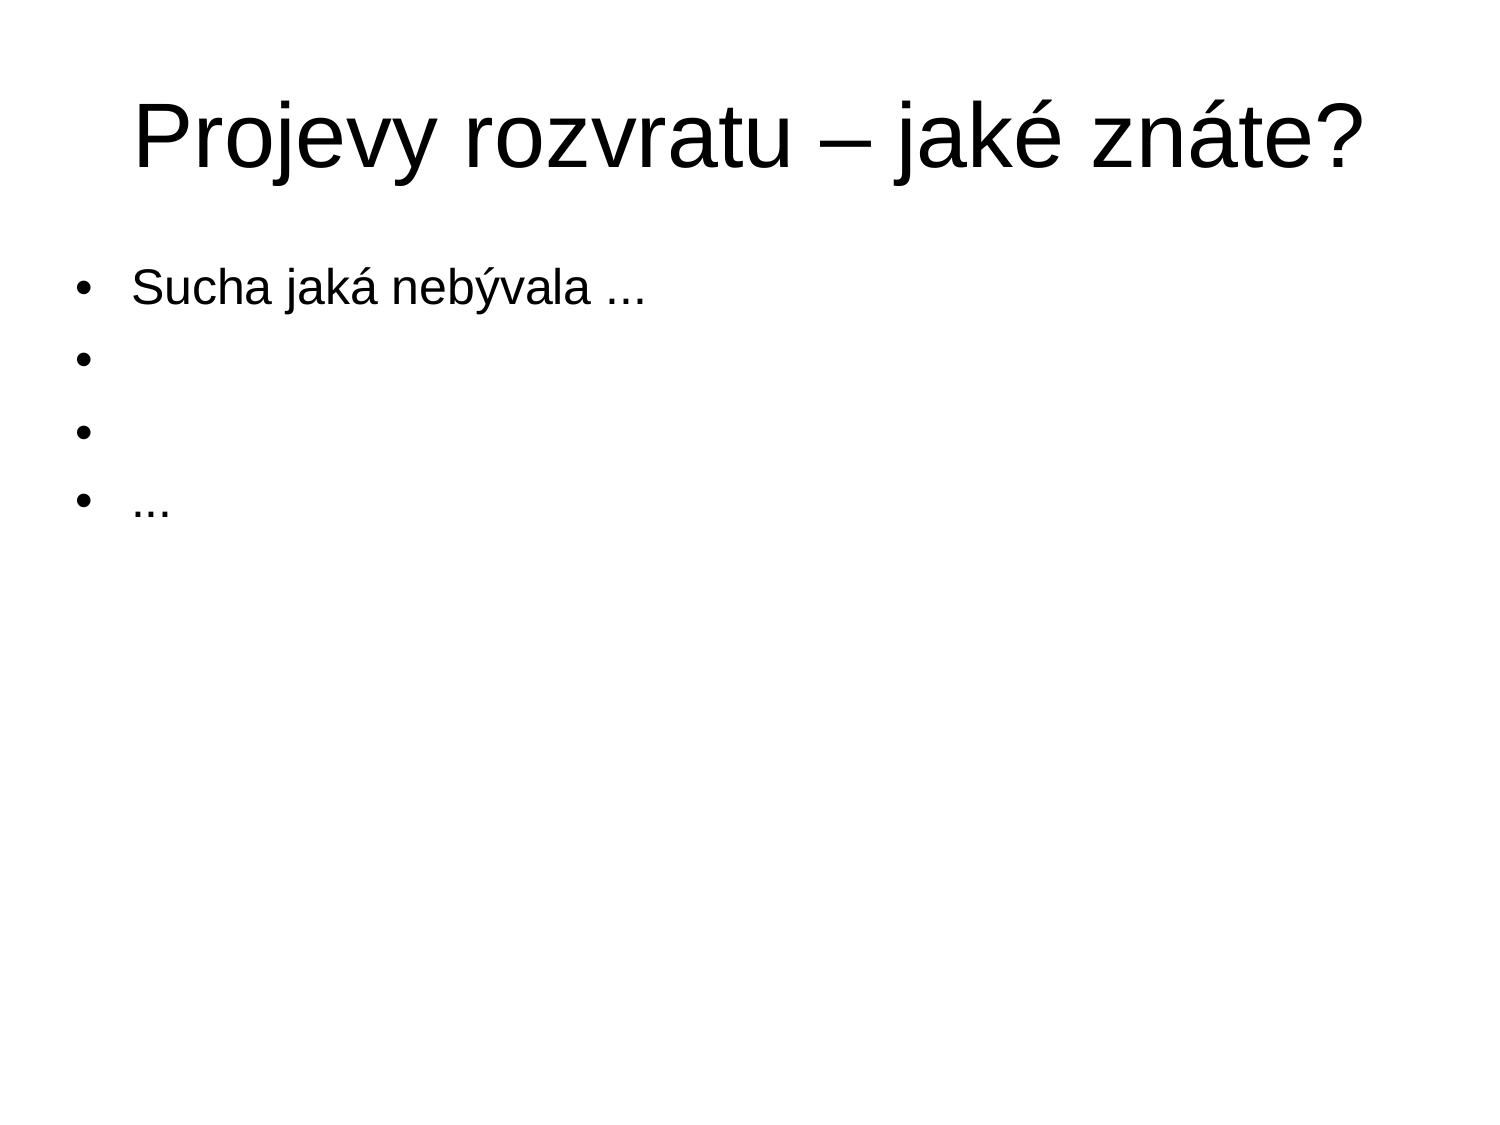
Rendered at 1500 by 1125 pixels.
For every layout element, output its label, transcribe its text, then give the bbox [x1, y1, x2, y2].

title Projevy rozvratu – jaké znáte? [75, 44, 1425, 233]
list Sucha jaká nebývala ... ... [75, 263, 1425, 916]
